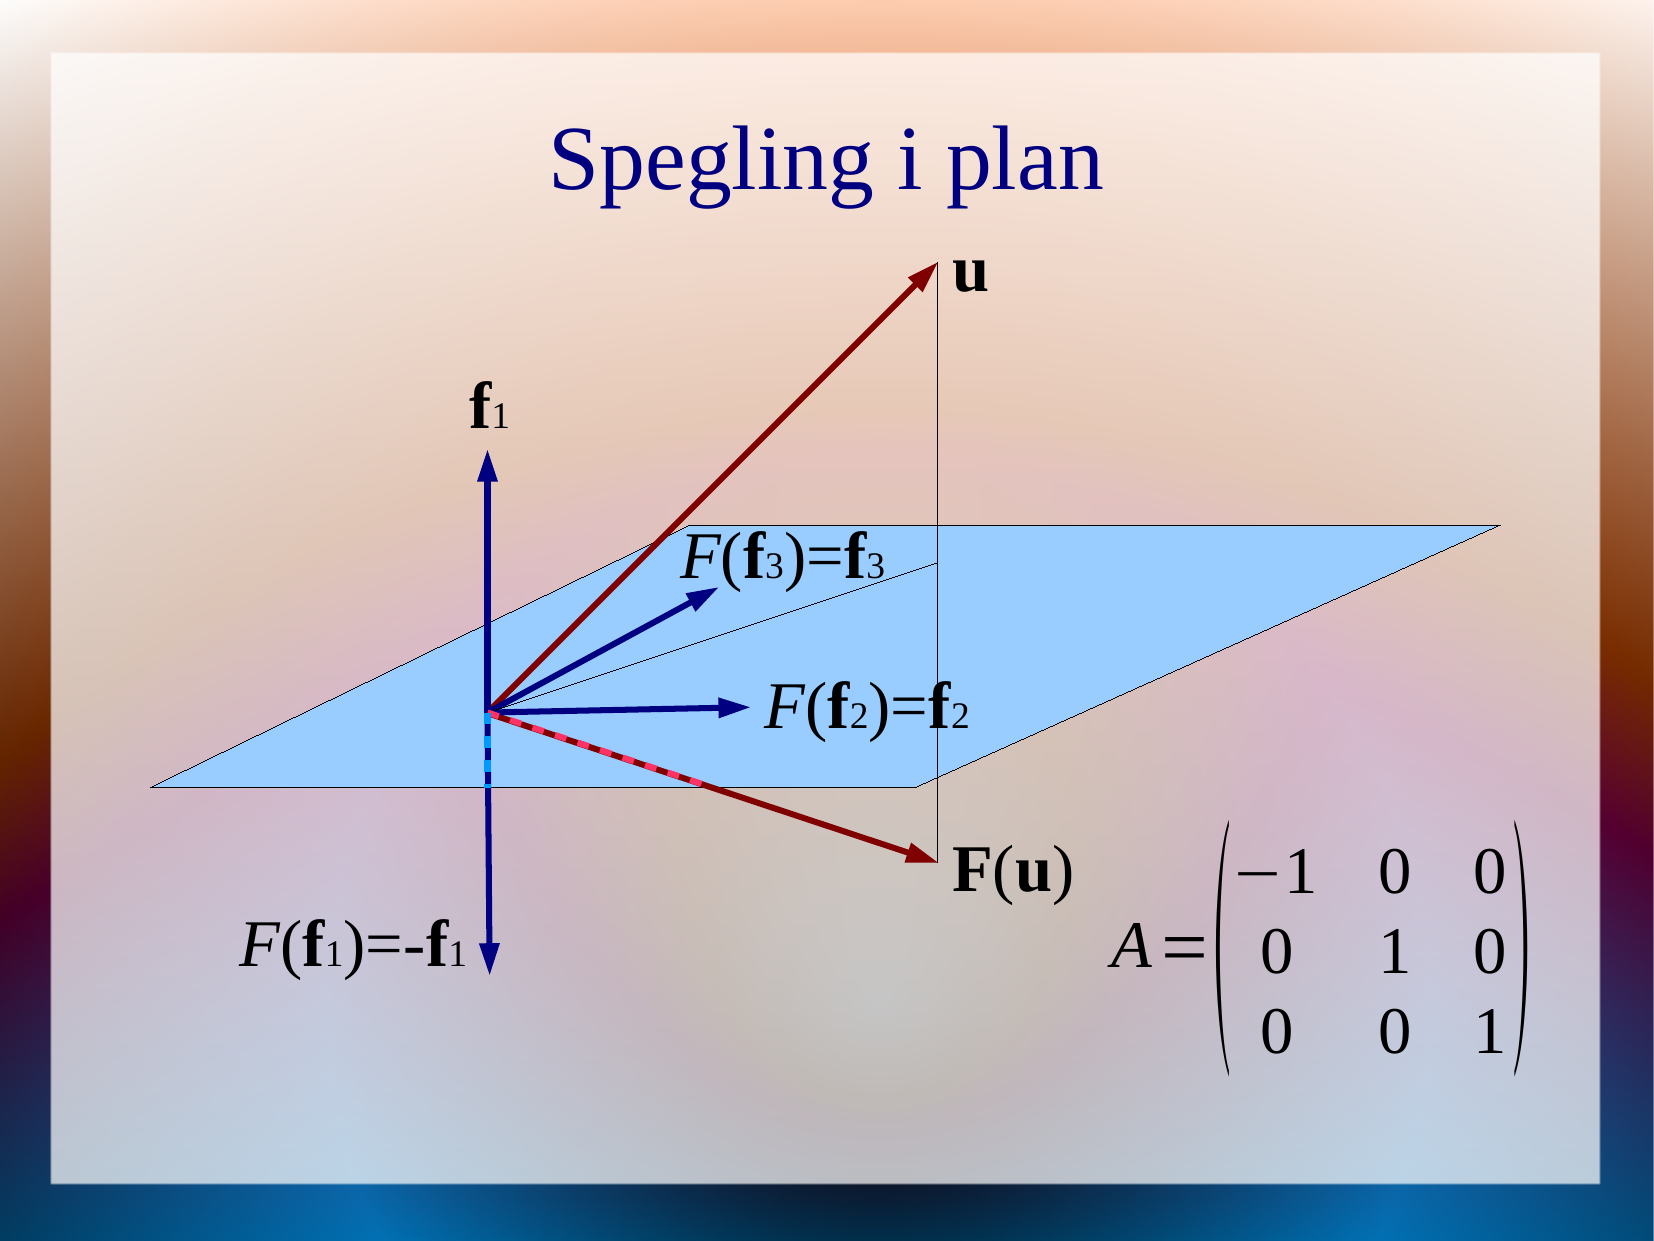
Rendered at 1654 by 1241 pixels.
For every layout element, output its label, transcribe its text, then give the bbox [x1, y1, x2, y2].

text_box F(f1)=-f1 [225, 900, 483, 989]
chart [1099, 815, 1539, 1080]
text_box u [937, 225, 1005, 314]
text_box F(f3)=f3 [665, 511, 901, 601]
title Spegling i plan [82, 55, 1571, 263]
text_box F(u) [937, 825, 1090, 914]
text_box f1 [454, 361, 526, 451]
text_box [150, 525, 1501, 788]
picture [0, 0, 1654, 1241]
text_box F(f2)=f2 [750, 661, 985, 751]
